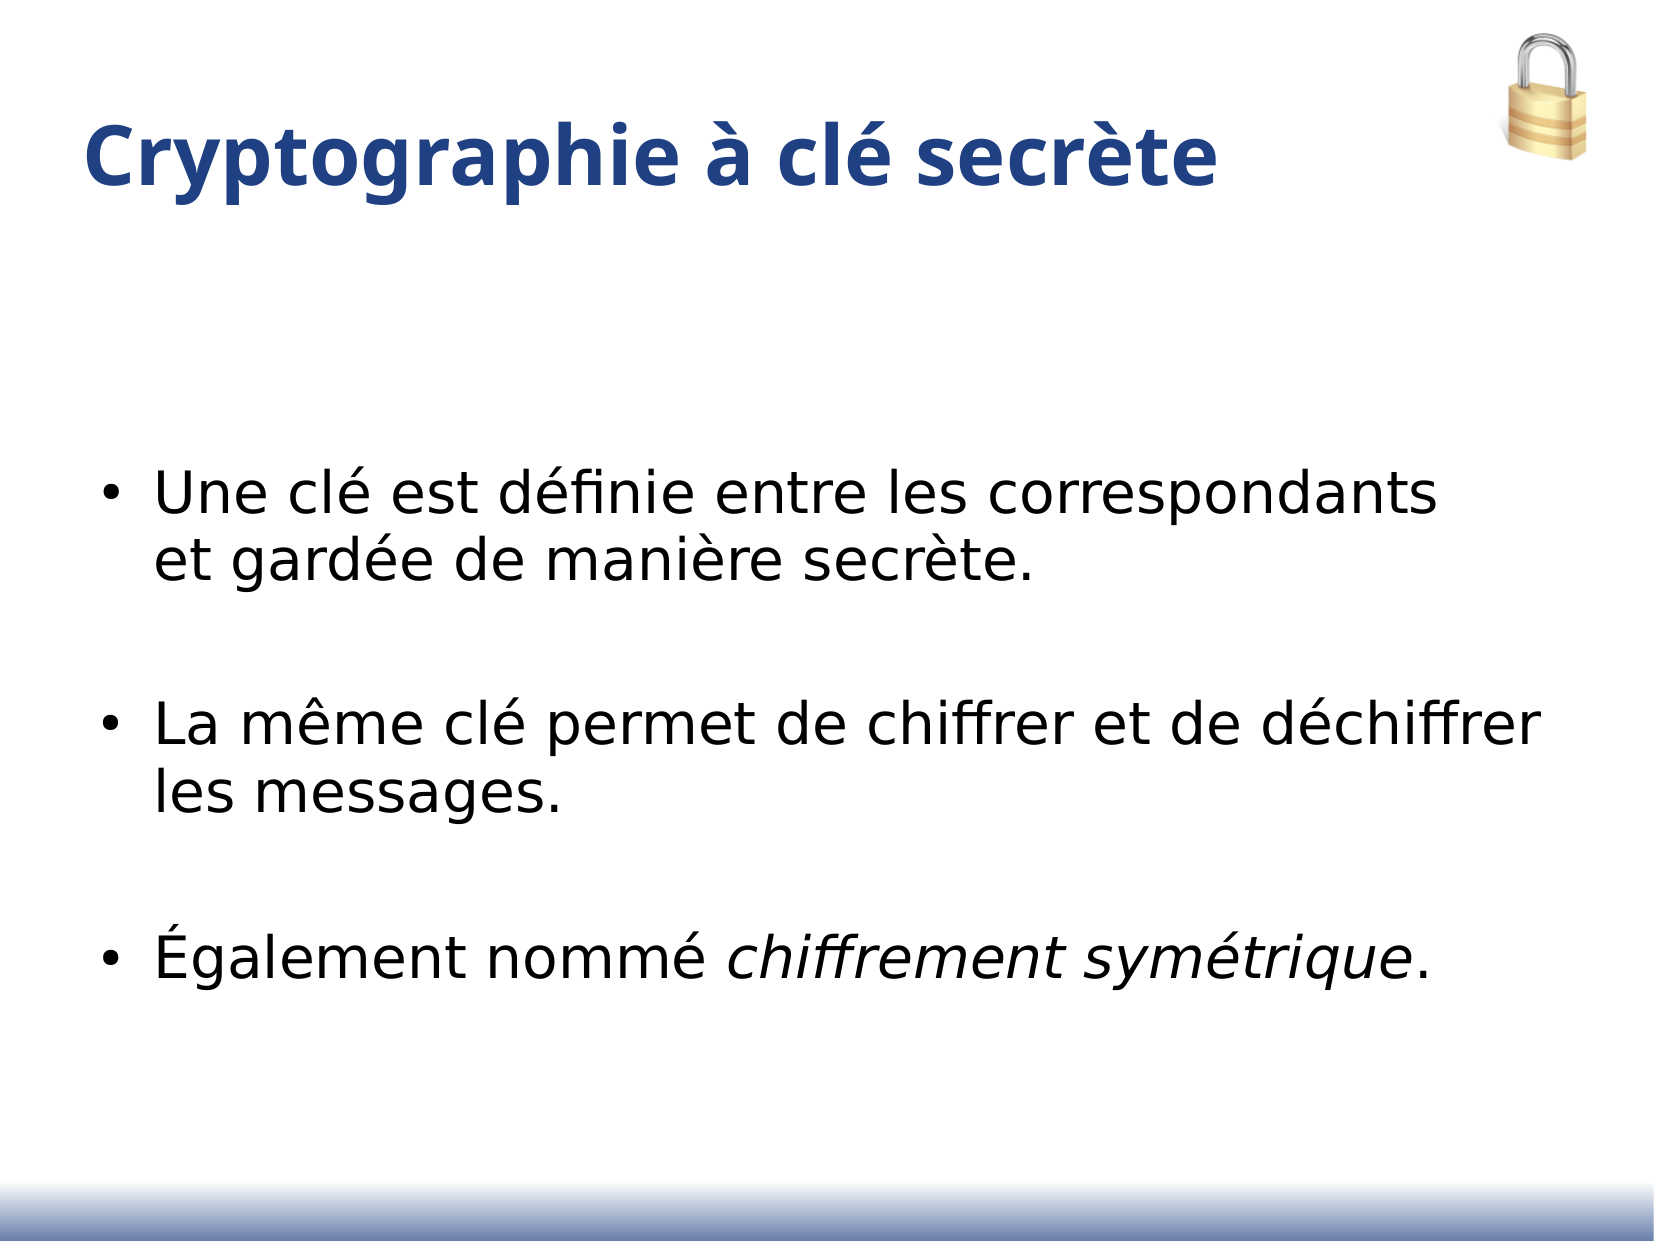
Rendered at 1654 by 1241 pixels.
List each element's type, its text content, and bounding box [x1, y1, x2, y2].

title Cryptographie à clé secrète [82, 49, 1571, 257]
list La même clé permet de chiffrer et de déchiffrer les messages. [82, 669, 1571, 847]
list Également nommé chiffrement symétrique. [82, 884, 1571, 1033]
picture [1476, 29, 1613, 166]
list Une clé est définie entre les correspondants et gardée de manière secrète. [83, 425, 1572, 628]
